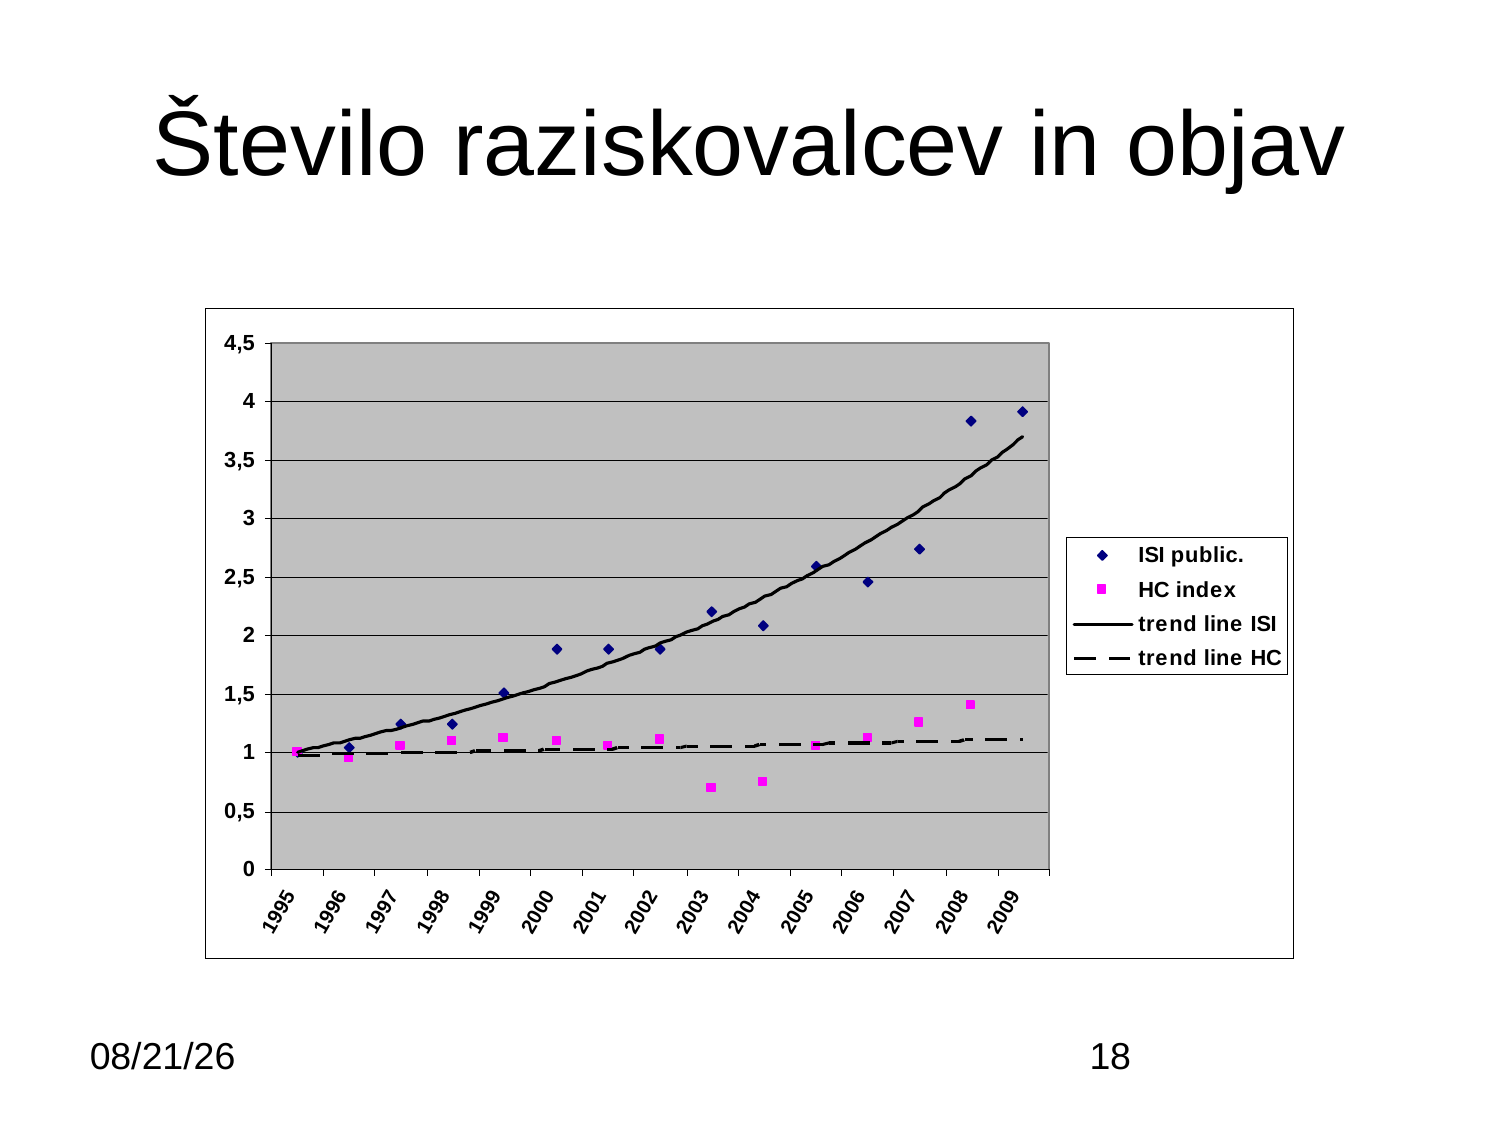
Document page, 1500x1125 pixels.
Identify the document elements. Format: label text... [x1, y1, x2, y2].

title Število raziskovalcev in objav [75, 45, 1426, 233]
picture [197, 300, 1303, 967]
